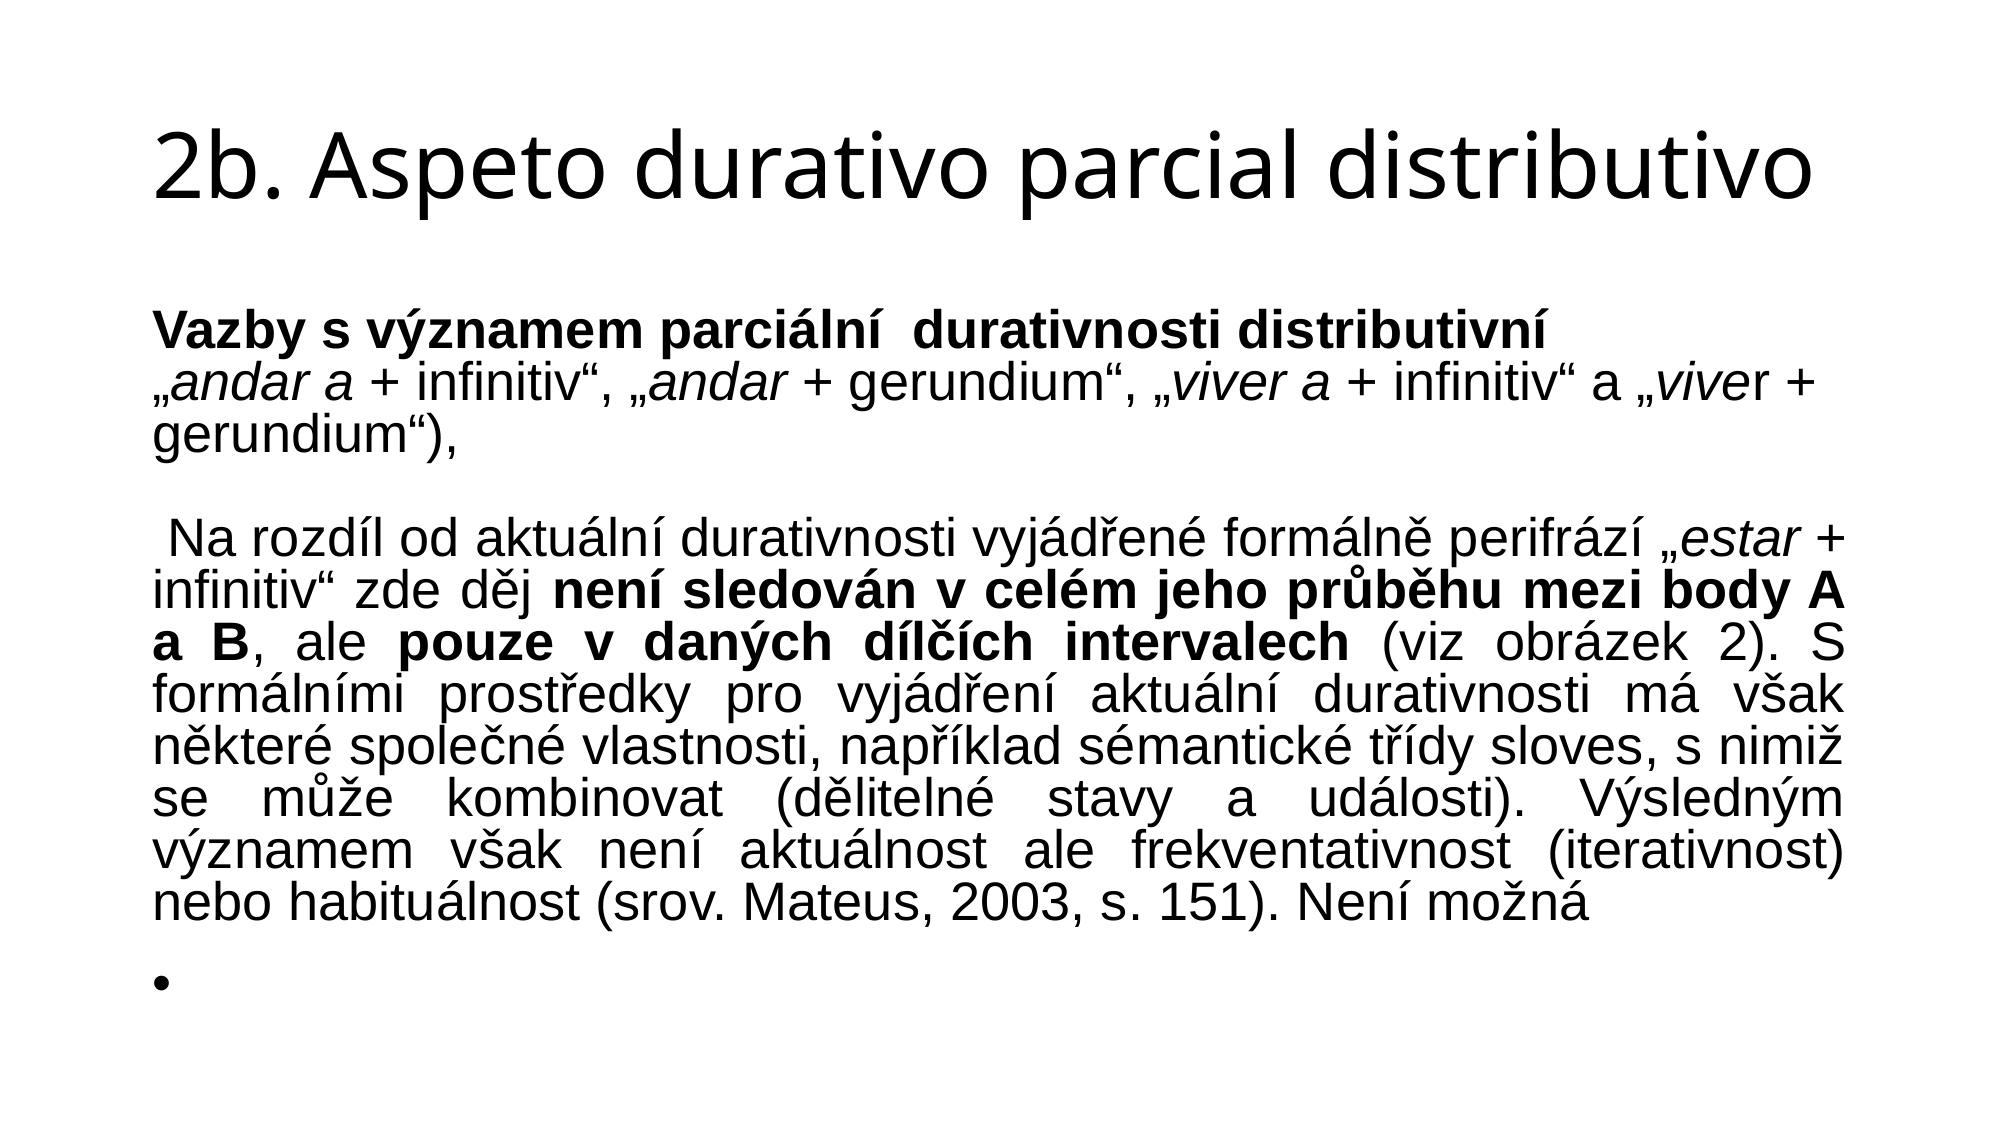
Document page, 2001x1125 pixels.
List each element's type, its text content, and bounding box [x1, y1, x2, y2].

title 2b. Aspeto durativo parcial distributivo [137, 59, 1863, 278]
list Vazby s významem parciální durativnosti distributivní „andar a + infinitiv“, „andar + gerundium“, „viver a + infinitiv“ a „viver + gerundium“), Na rozdíl od aktuální durativnosti vyjádřené formálně perifrází „estar + infinitiv“ zde děj není sledován v celém jeho průběhu mezi body A a B, ale pouze v daných dílčích intervalech (viz obrázek 2). S formálními prostředky pro vyjádření aktuální durativnosti má však některé společné vlastnosti, například sémantické třídy sloves, s nimiž se může kombinovat (dělitelné stavy a události). Výsledným významem však není aktuálnost ale frekventativnost (iterativnost) nebo habituálnost (srov. Mateus, 2003, s. 151). Není možná [137, 299, 1863, 1014]
